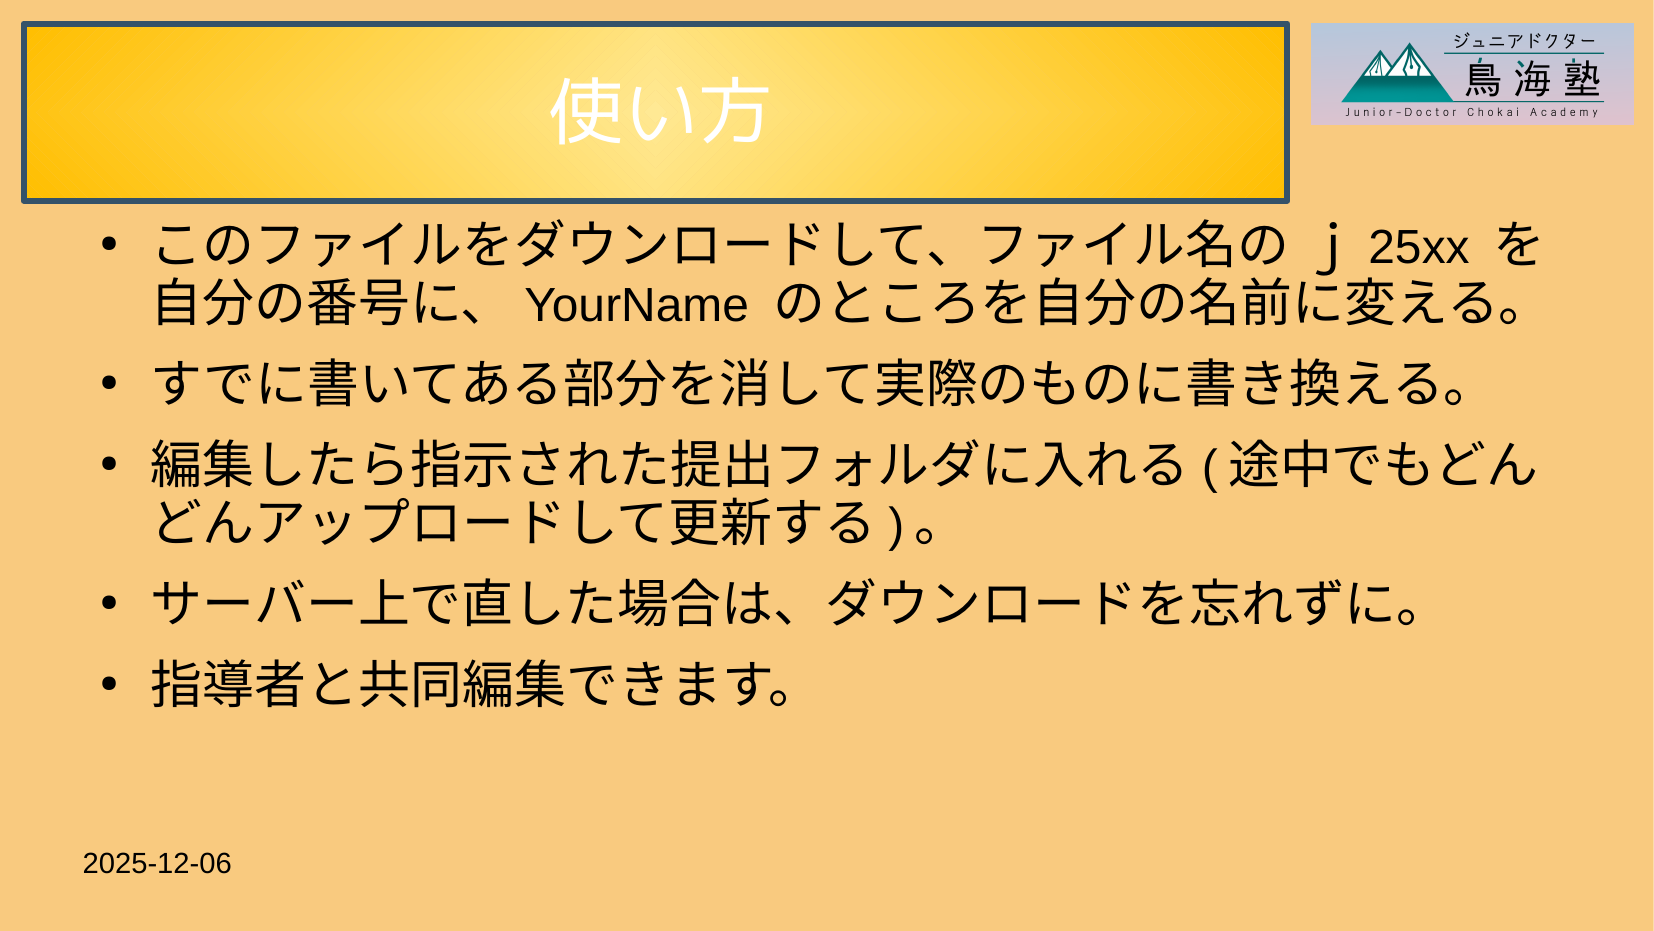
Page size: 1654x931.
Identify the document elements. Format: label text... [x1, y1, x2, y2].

picture [1311, 23, 1634, 125]
list このファイルをダウンロードして、ファイル名の ｊ25xx を自分の番号に、YourName のところを自分の名前に変える。 すでに書いてある部分を消して実際のものに書き換える。 編集したら指示された提出フォルダに入れる(途中でもどんどんアップロードして更新する)。 サーバー上で直した場合は、ダウンロードを忘れずに。 指導者と共同編集できます。 [82, 216, 1571, 756]
title 使い方 [82, 35, 1241, 189]
